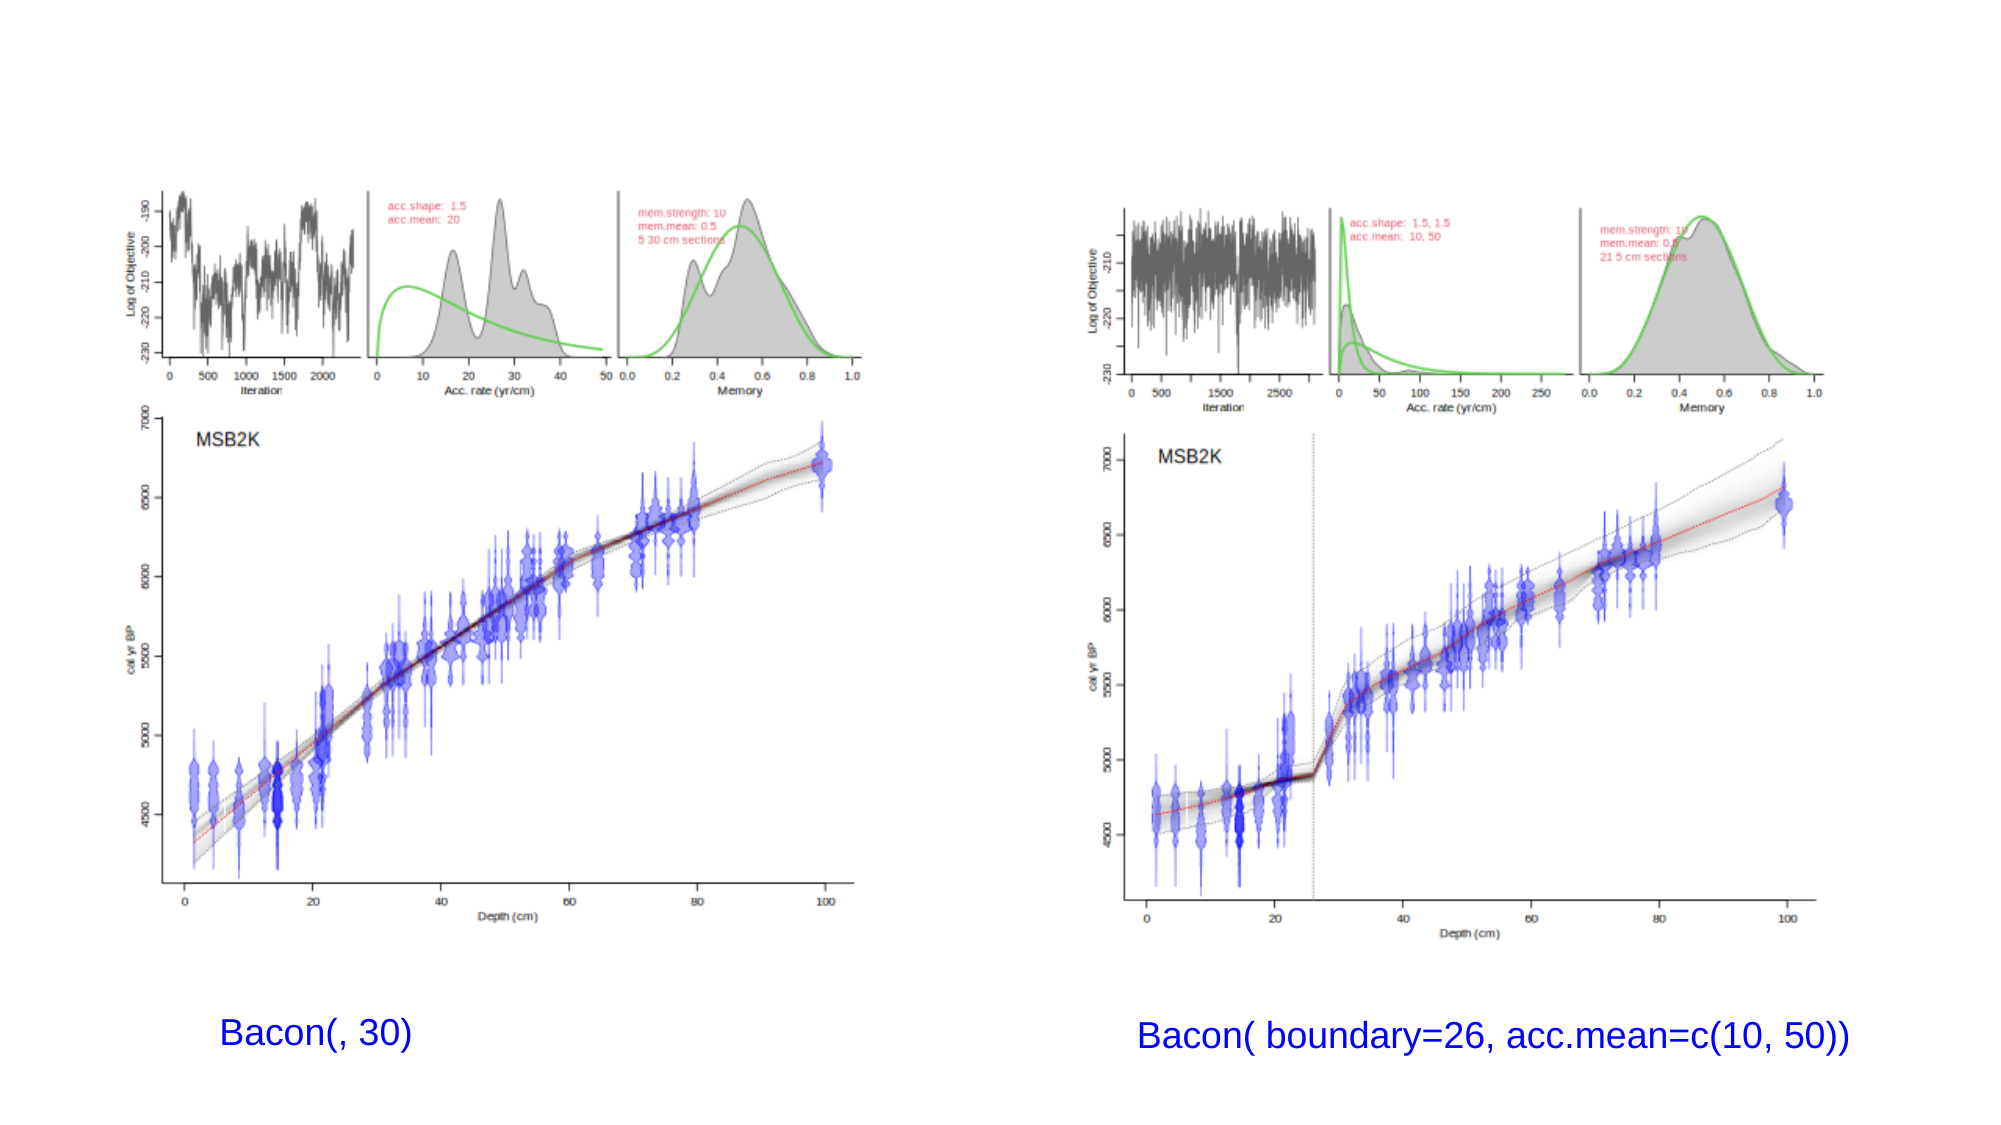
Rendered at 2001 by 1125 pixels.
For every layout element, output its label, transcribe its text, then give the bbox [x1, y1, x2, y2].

text_box Bacon(, 30) [204, 1003, 428, 1061]
text_box Bacon( boundary=26, acc.mean=c(10, 50)) [1122, 1006, 1866, 1064]
picture [118, 177, 869, 928]
picture [1080, 194, 1831, 945]
